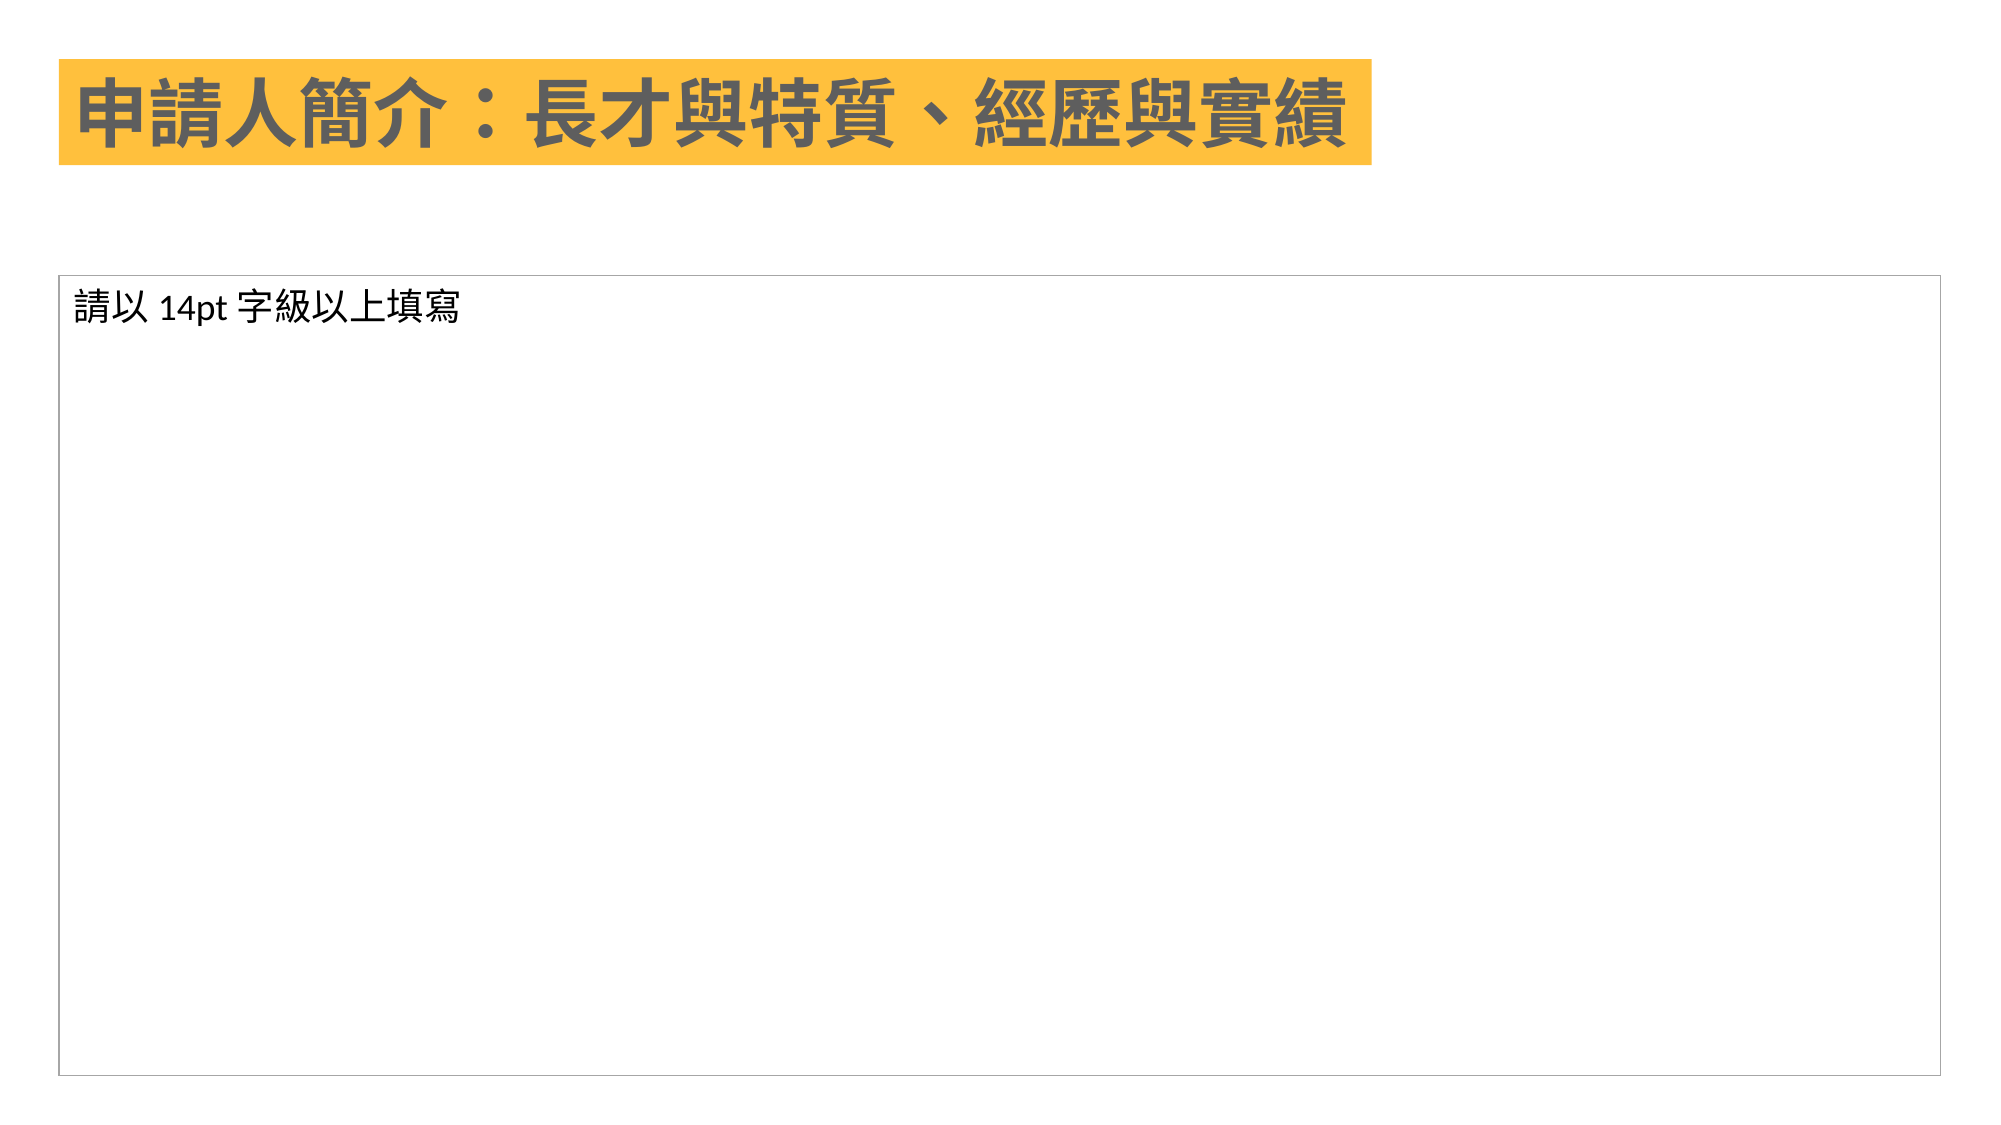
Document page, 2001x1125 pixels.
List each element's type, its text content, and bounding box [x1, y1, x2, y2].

text_box 申請人簡介：長才與特質、經歷與實績 [58, 59, 1372, 166]
text_box 請以14pt字級以上填寫 [58, 275, 1941, 1076]
